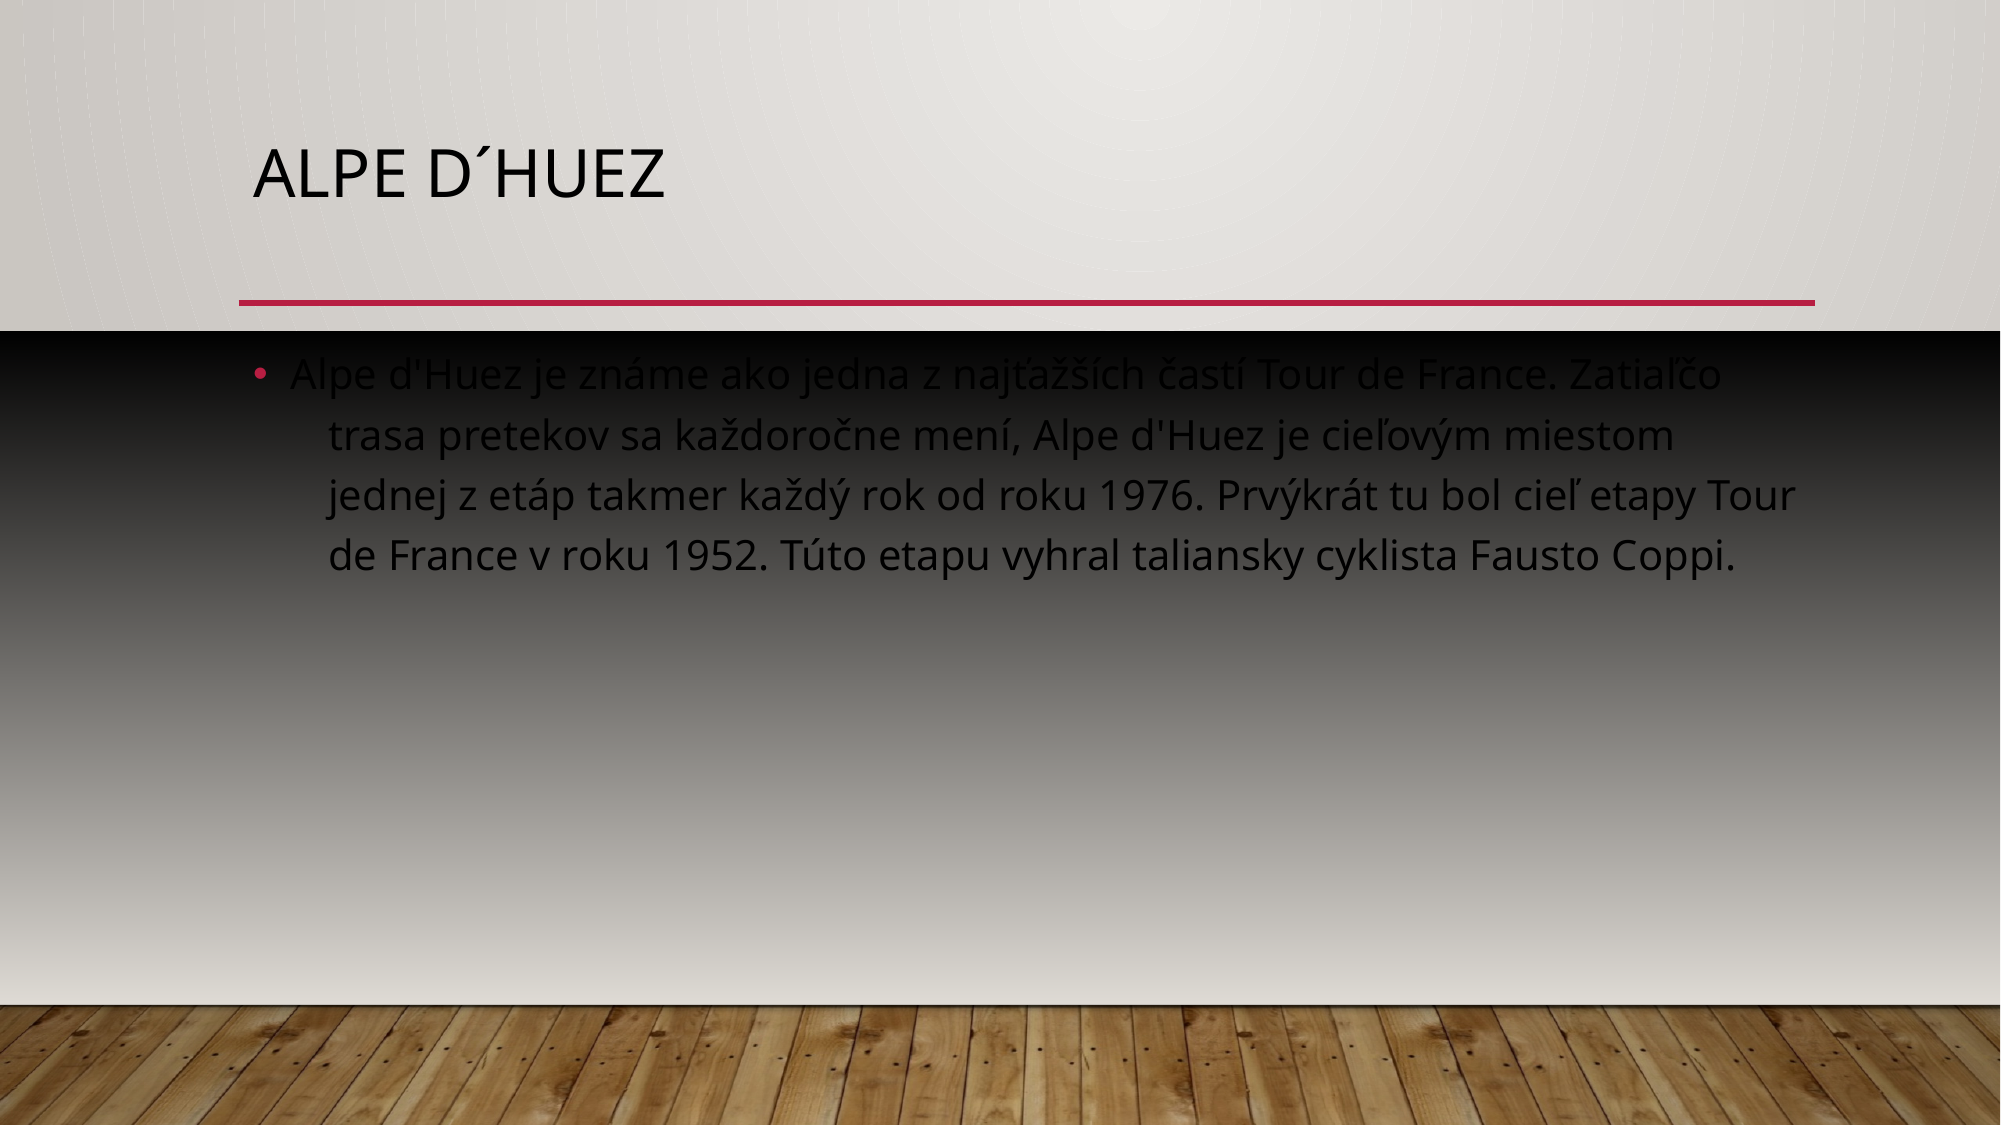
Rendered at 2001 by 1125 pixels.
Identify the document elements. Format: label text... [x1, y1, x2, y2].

list Alpe d'Huez je známe ako jedna z najťažších častí Tour de France. Zatiaľčo trasa pretekov sa každoročne mení, Alpe d'Huez je cieľovým miestom jednej z etáp takmer každý rok od roku 1976. Prvýkrát tu bol cieľ etapy Tour de France v roku 1952. Túto etapu vyhral taliansky cyklista Fausto Coppi. [238, 330, 1814, 897]
title Alpe d´huez [238, 131, 1814, 305]
